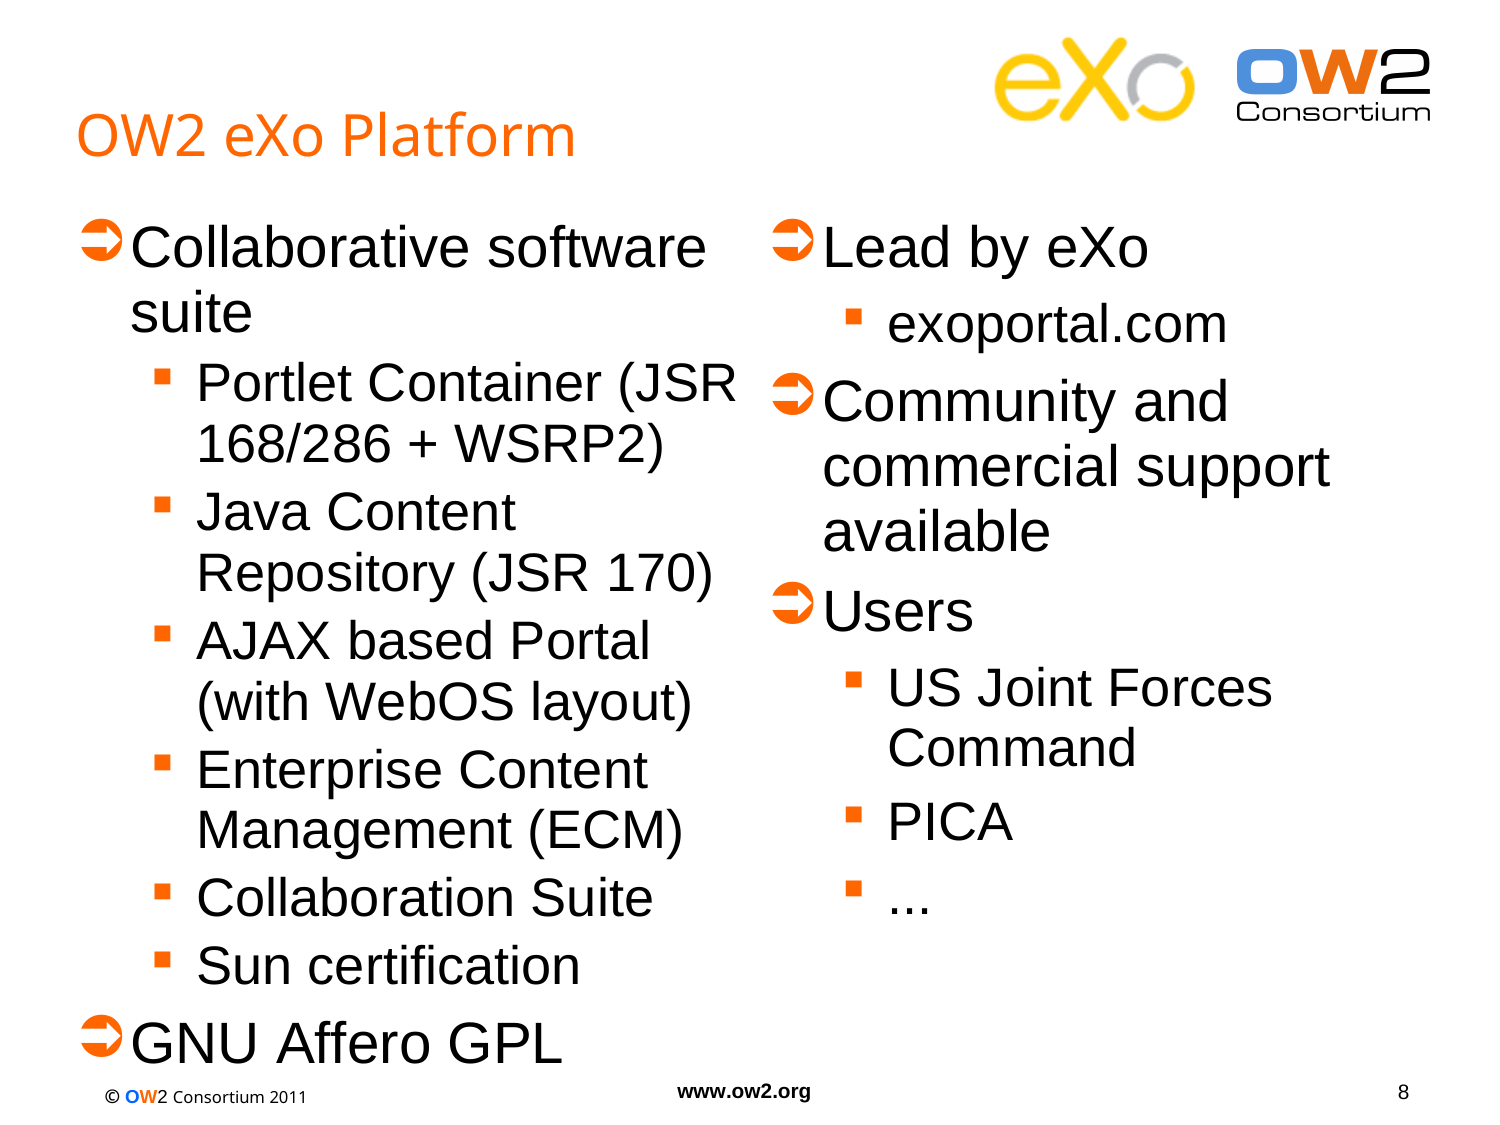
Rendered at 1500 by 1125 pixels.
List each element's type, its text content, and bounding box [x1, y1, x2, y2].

list Lead by eXo exoportal.com Community and commercial support available Users US Joint Forces Command PICA ... [766, 215, 1425, 943]
list Collaborative software suite Portlet Container (JSR 168/286 + WSRP2) Java Content Repository (JSR 170) AJAX based Portal (with WebOS layout) Enterprise Content Management (ECM) Collaboration Suite Sun certification GNU Affero GPL [74, 215, 768, 1077]
picture [992, 35, 1198, 125]
title OW2 eXo Platform [75, 52, 1175, 207]
